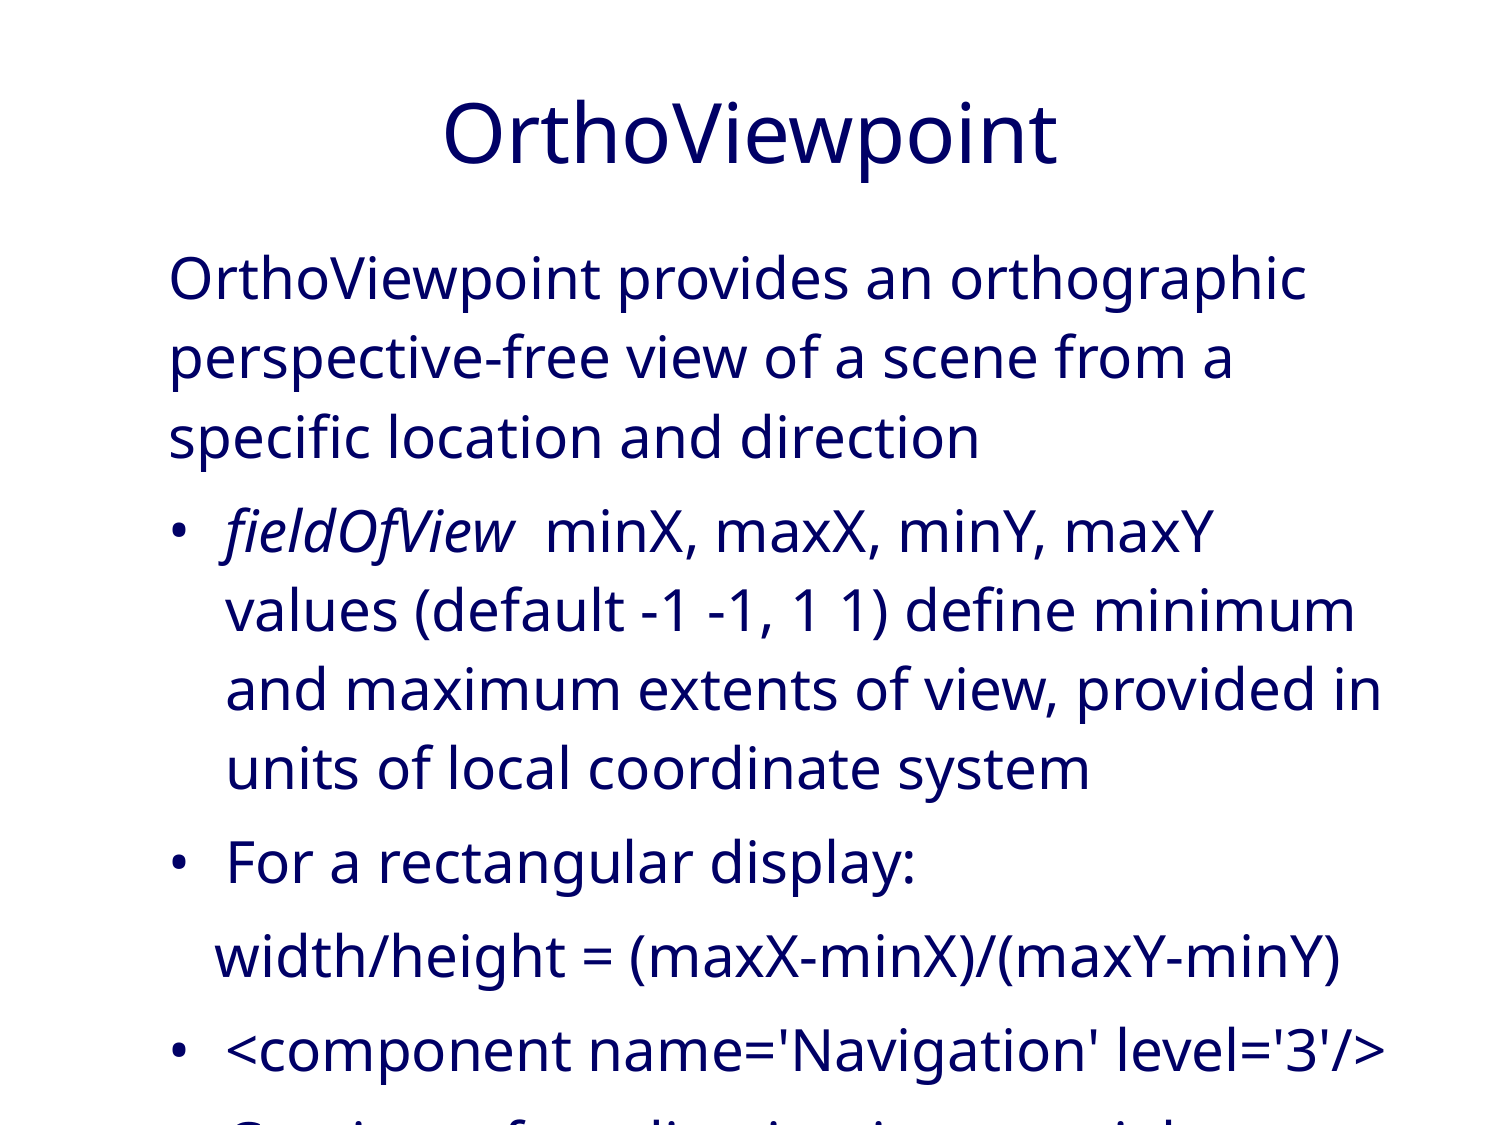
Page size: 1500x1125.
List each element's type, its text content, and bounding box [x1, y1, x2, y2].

title OrthoViewpoint [112, 37, 1388, 226]
list OrthoViewpoint provides an orthographic perspective-free view of a scene from a specific location and direction fieldOfView minX, maxX, minY, maxY values (default -1 -1, 1 1) define minimum and maximum extents of view, provided in units of local coordinate system For a rectangular display: width/height = (maxX-minX)/(maxY-minY) <component name='Navigation' level='3'/> Caution: often disorienting, special uses only [112, 237, 1388, 1084]
